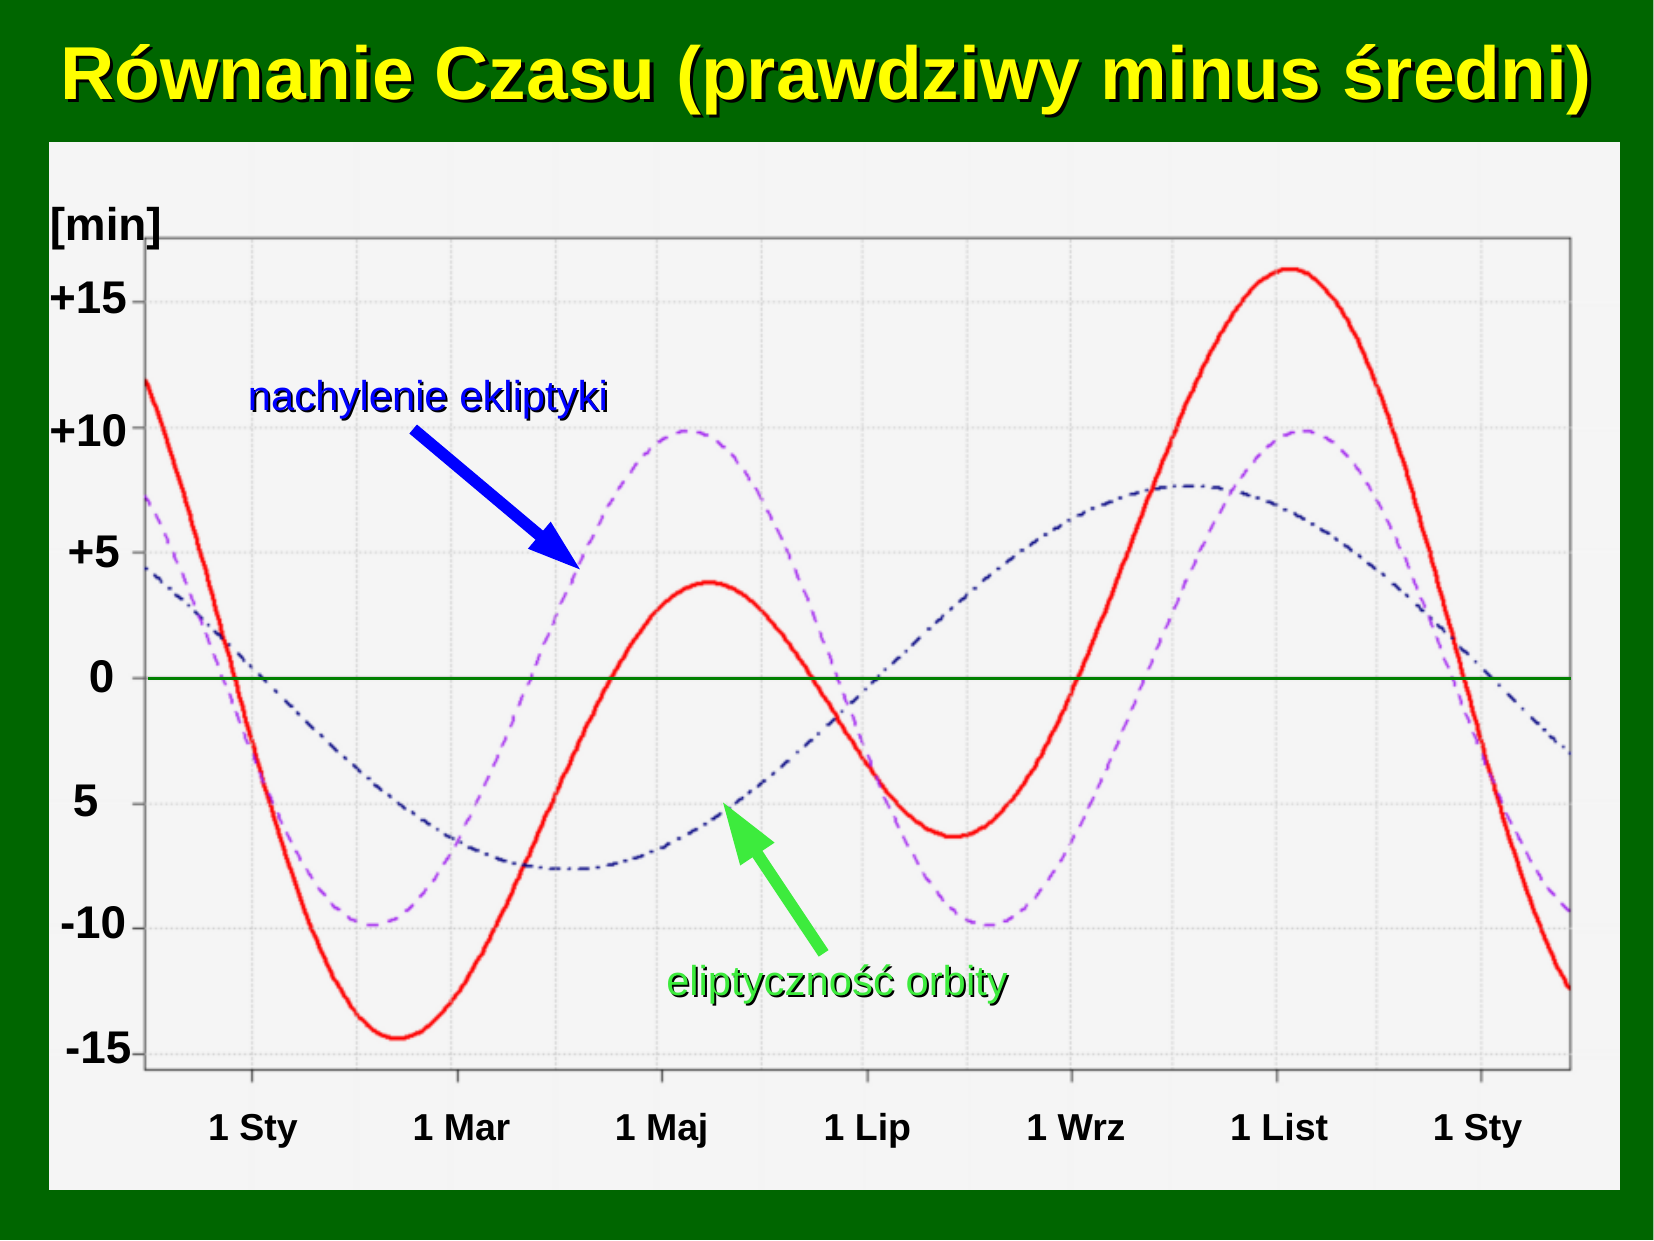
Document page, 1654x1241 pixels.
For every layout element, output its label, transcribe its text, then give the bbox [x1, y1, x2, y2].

picture [49, 142, 1620, 1190]
text_box -10 [45, 890, 142, 957]
text_box ­5 [58, 768, 129, 835]
text_box -15 [50, 1014, 147, 1081]
text_box 1 Sty 1 Mar 1 Maj 1 Lip 1 Wrz 1 List 1 Sty [193, 1099, 1540, 1156]
text_box [min] [34, 191, 177, 258]
text_box +5 [52, 519, 135, 586]
text_box eliptyczność orbity [651, 950, 1023, 1013]
text_box +10 [34, 397, 142, 464]
title Równanie Czasu (prawdziwy minus średni) [0, 30, 1654, 117]
text_box +15 [34, 264, 142, 332]
text_box nachylenie ekliptyki [233, 365, 624, 427]
text_box 0 [74, 643, 130, 710]
